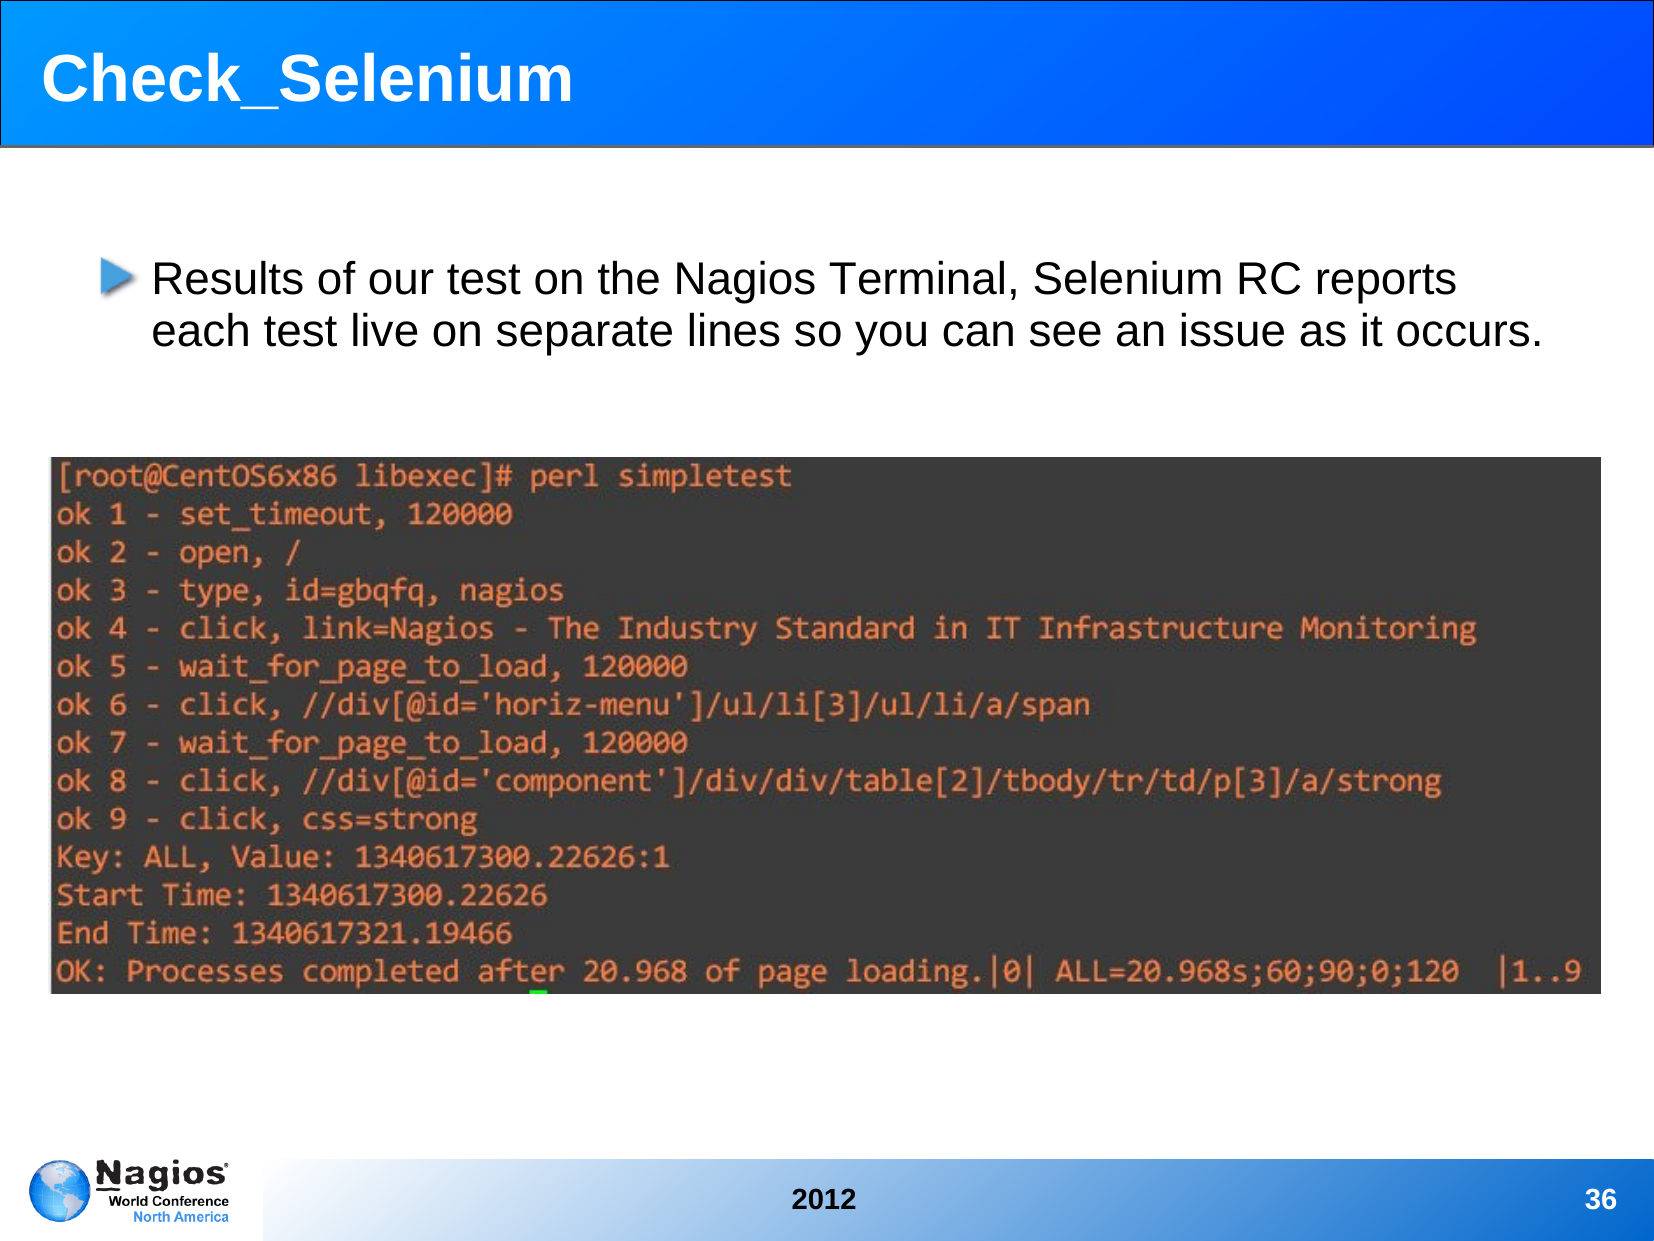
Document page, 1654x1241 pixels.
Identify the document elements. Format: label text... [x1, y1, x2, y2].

title Check_Selenium [41, 0, 1248, 211]
picture [48, 457, 1601, 994]
list Results of our test on the Nagios Terminal, Selenium RC reports each test live on separate lines so you can see an issue as it occurs. [80, 253, 1569, 417]
picture [29, 1159, 229, 1235]
